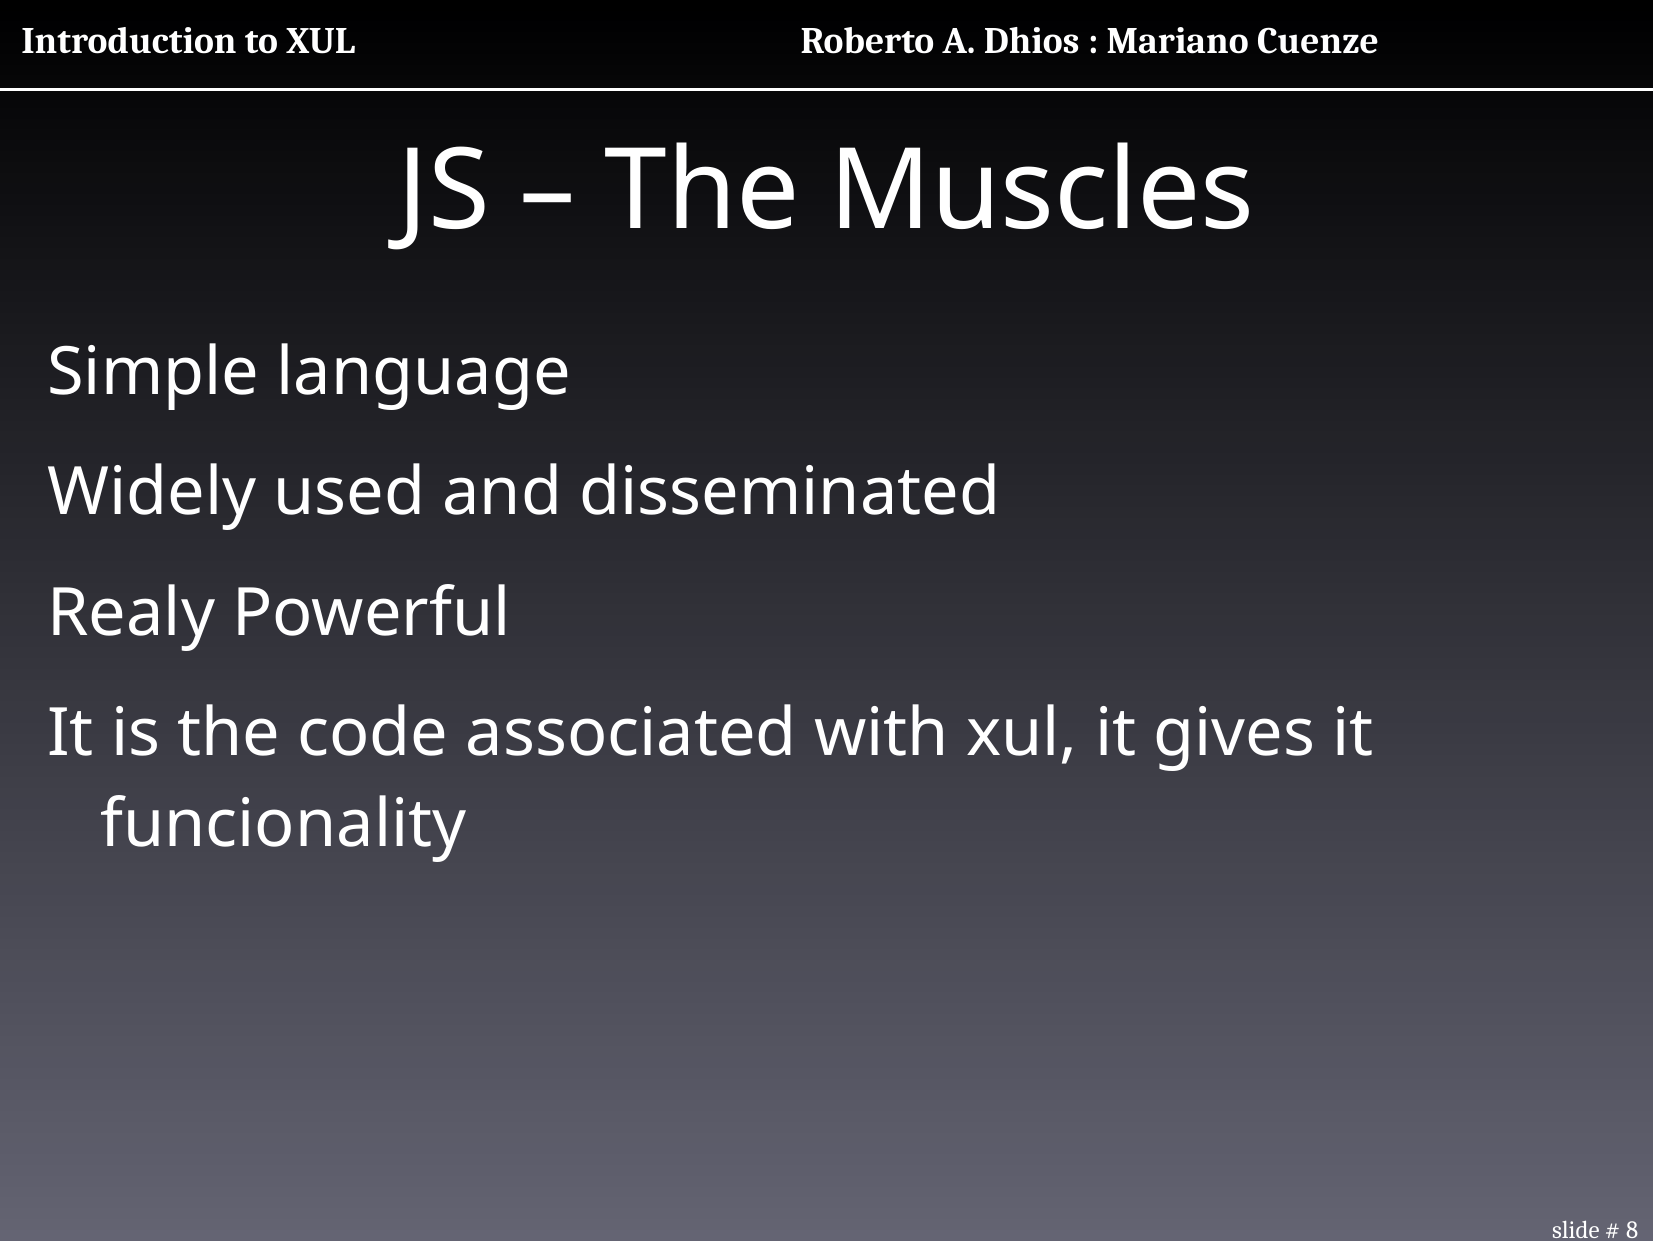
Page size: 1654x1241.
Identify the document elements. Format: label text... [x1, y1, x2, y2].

text_box Introduction to XUL Roberto A. Dhios : Mariano Cuenze [6, 12, 1653, 71]
title JS – The Muscles [29, 91, 1625, 281]
list Simple language Widely used and disseminated Realy Powerful It is the code associated with xul, it gives it funcionality [29, 323, 1625, 916]
